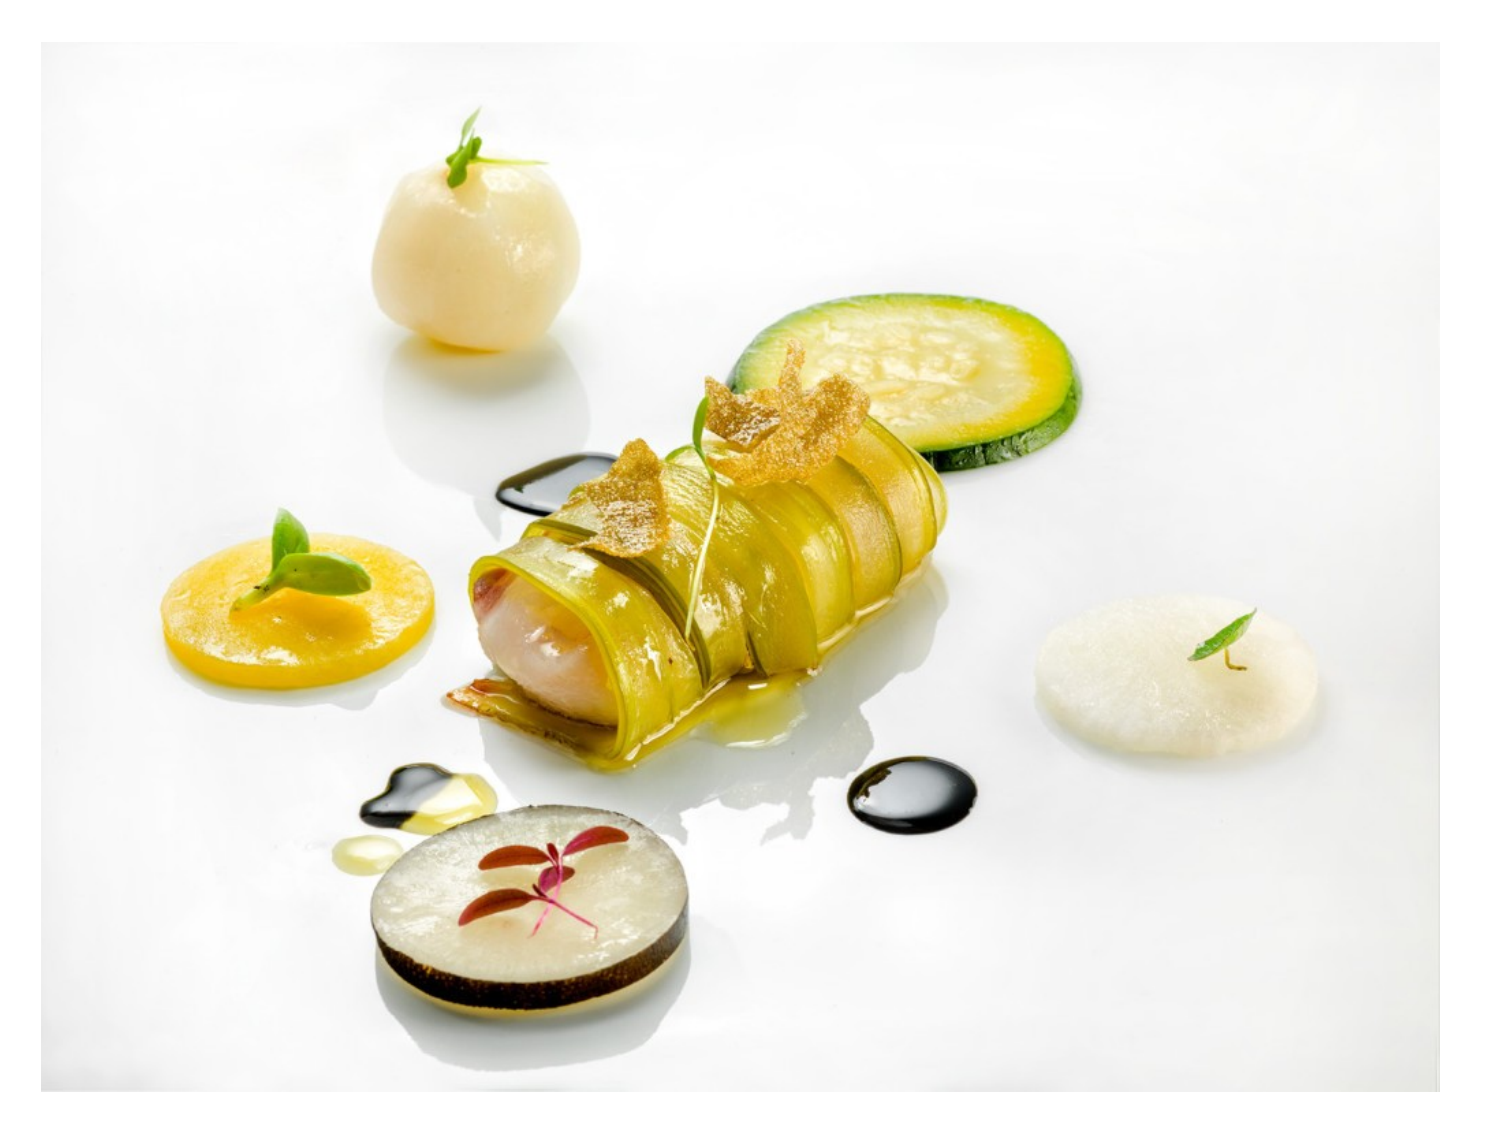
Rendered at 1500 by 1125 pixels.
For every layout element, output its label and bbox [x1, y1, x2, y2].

picture [41, 42, 1440, 1092]
